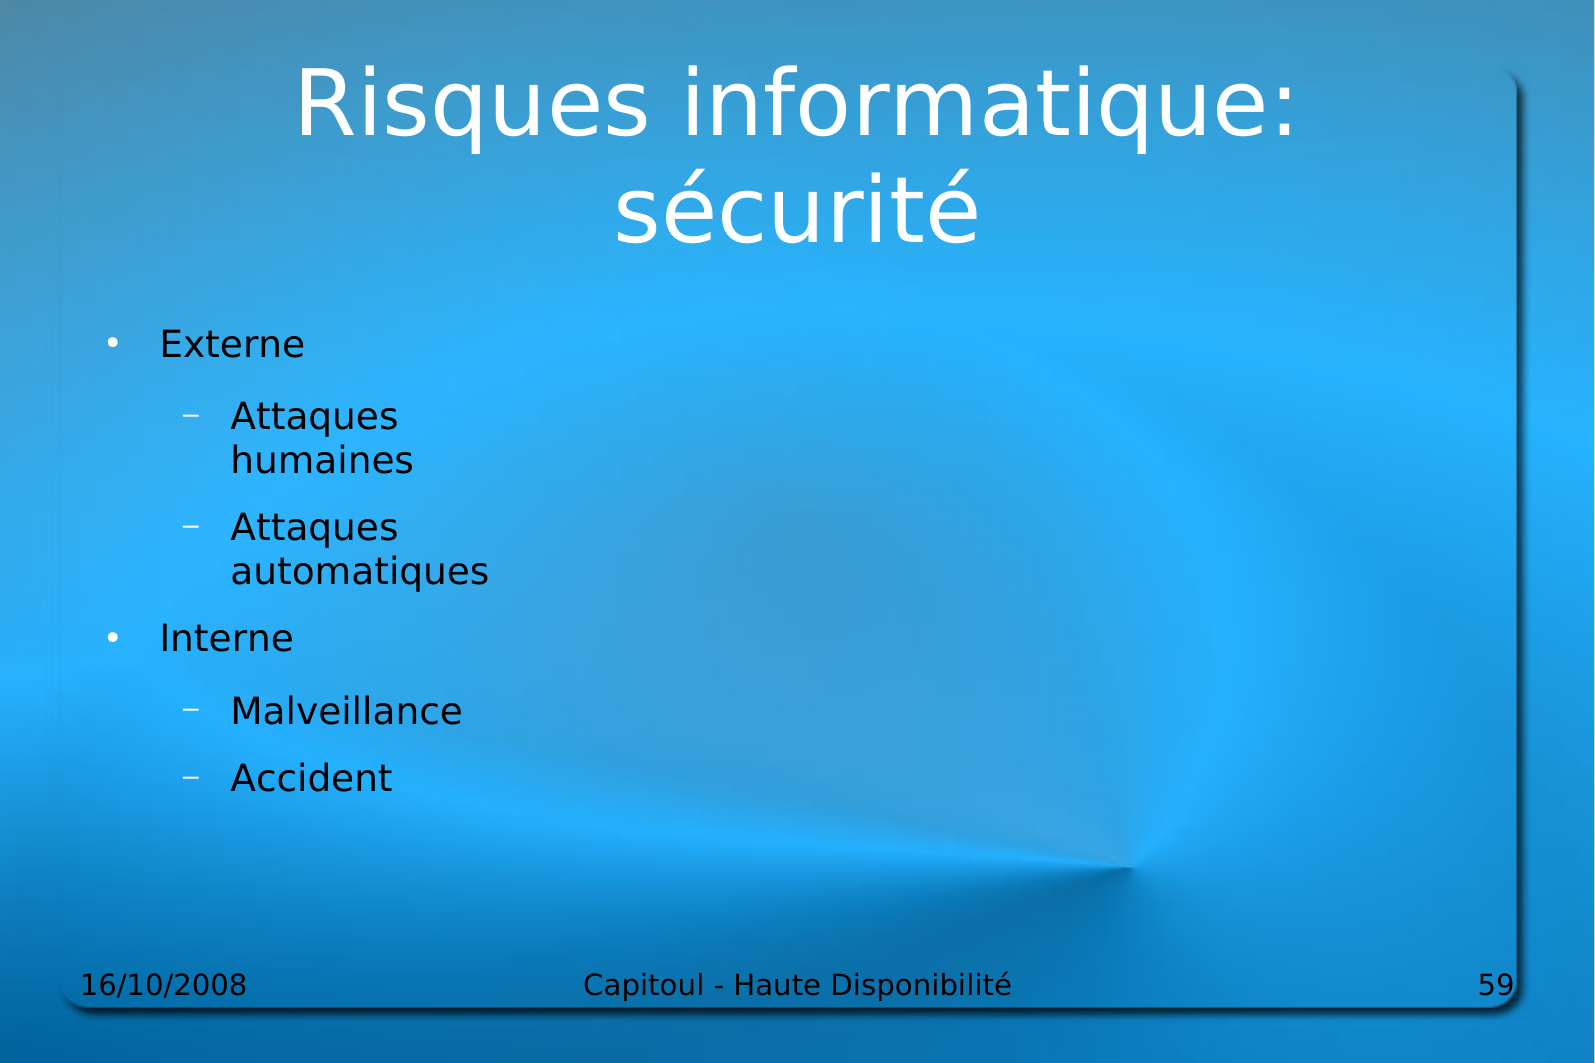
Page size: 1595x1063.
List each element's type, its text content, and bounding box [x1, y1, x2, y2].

picture [0, 0, 1595, 1063]
list Externe Attaques humaines Attaques automatiques Interne Malveillance Accident [88, 322, 503, 945]
title Risques informatique: sécurité [117, 50, 1479, 265]
